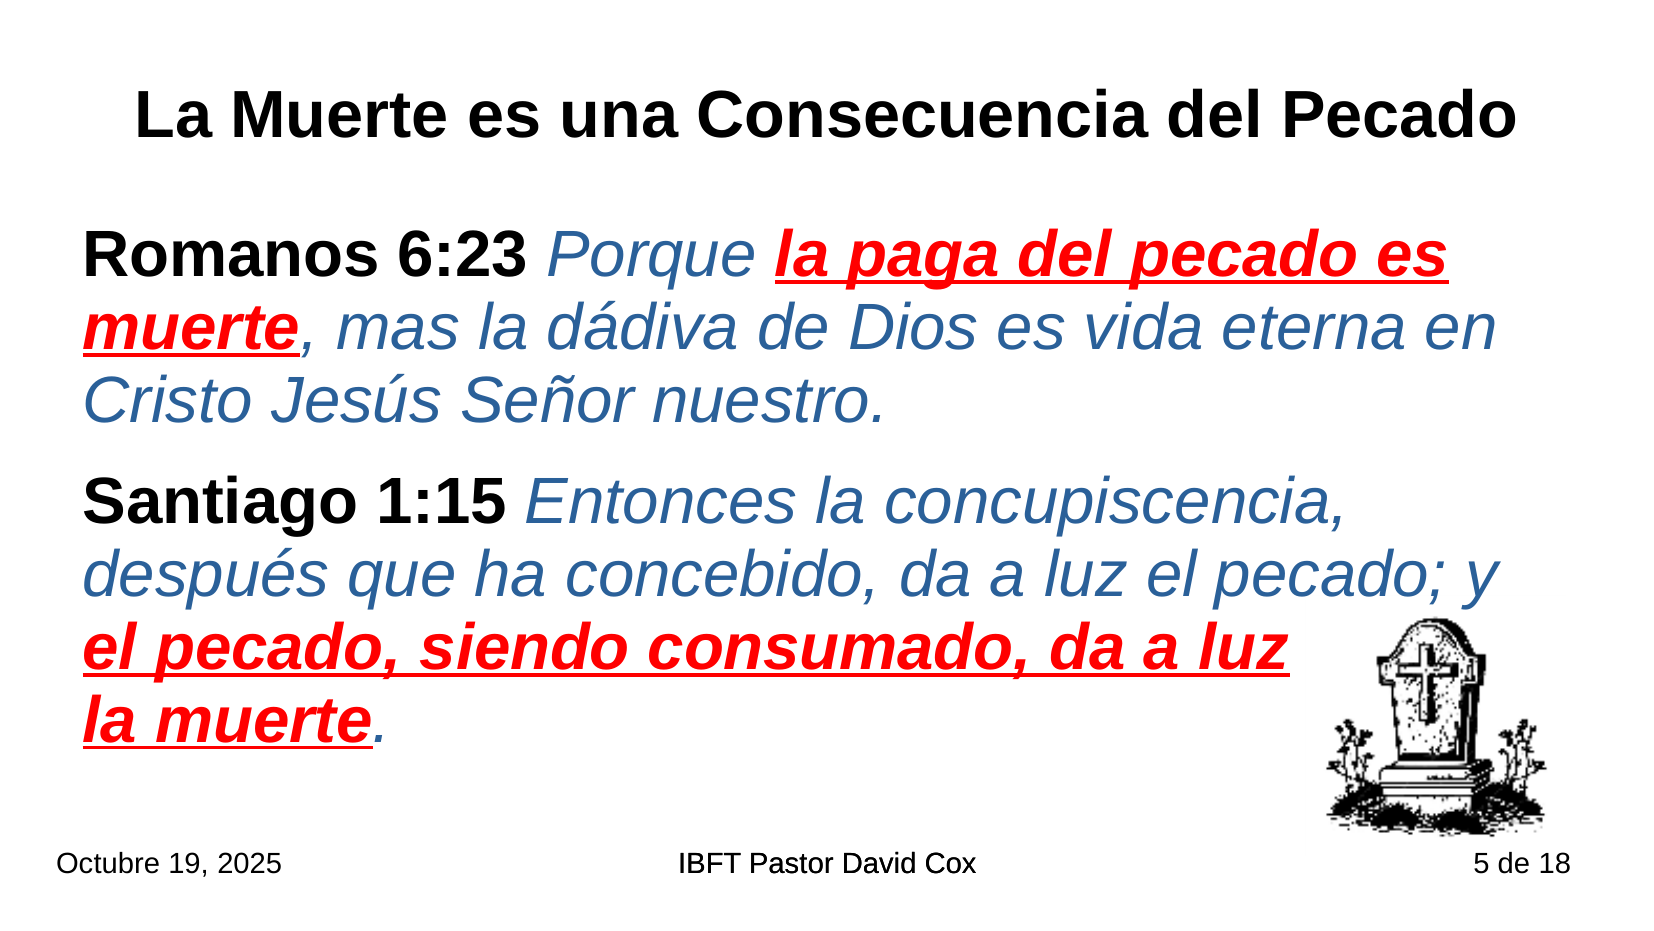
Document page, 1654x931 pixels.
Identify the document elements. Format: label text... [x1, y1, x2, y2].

picture [1304, 758, 1566, 856]
list Romanos 6:23 Porque la paga del pecado es muerte, mas la dádiva de Dios es vida eterna en Cristo Jesús Señor nuestro. Santiago 1:15 Entonces la concupiscencia, después que ha concebido, da a luz el pecado; y el pecado, siendo consumado, da a luz la muerte. [82, 217, 1571, 758]
title La Muerte es una Consecuencia del Pecado [82, 37, 1571, 193]
